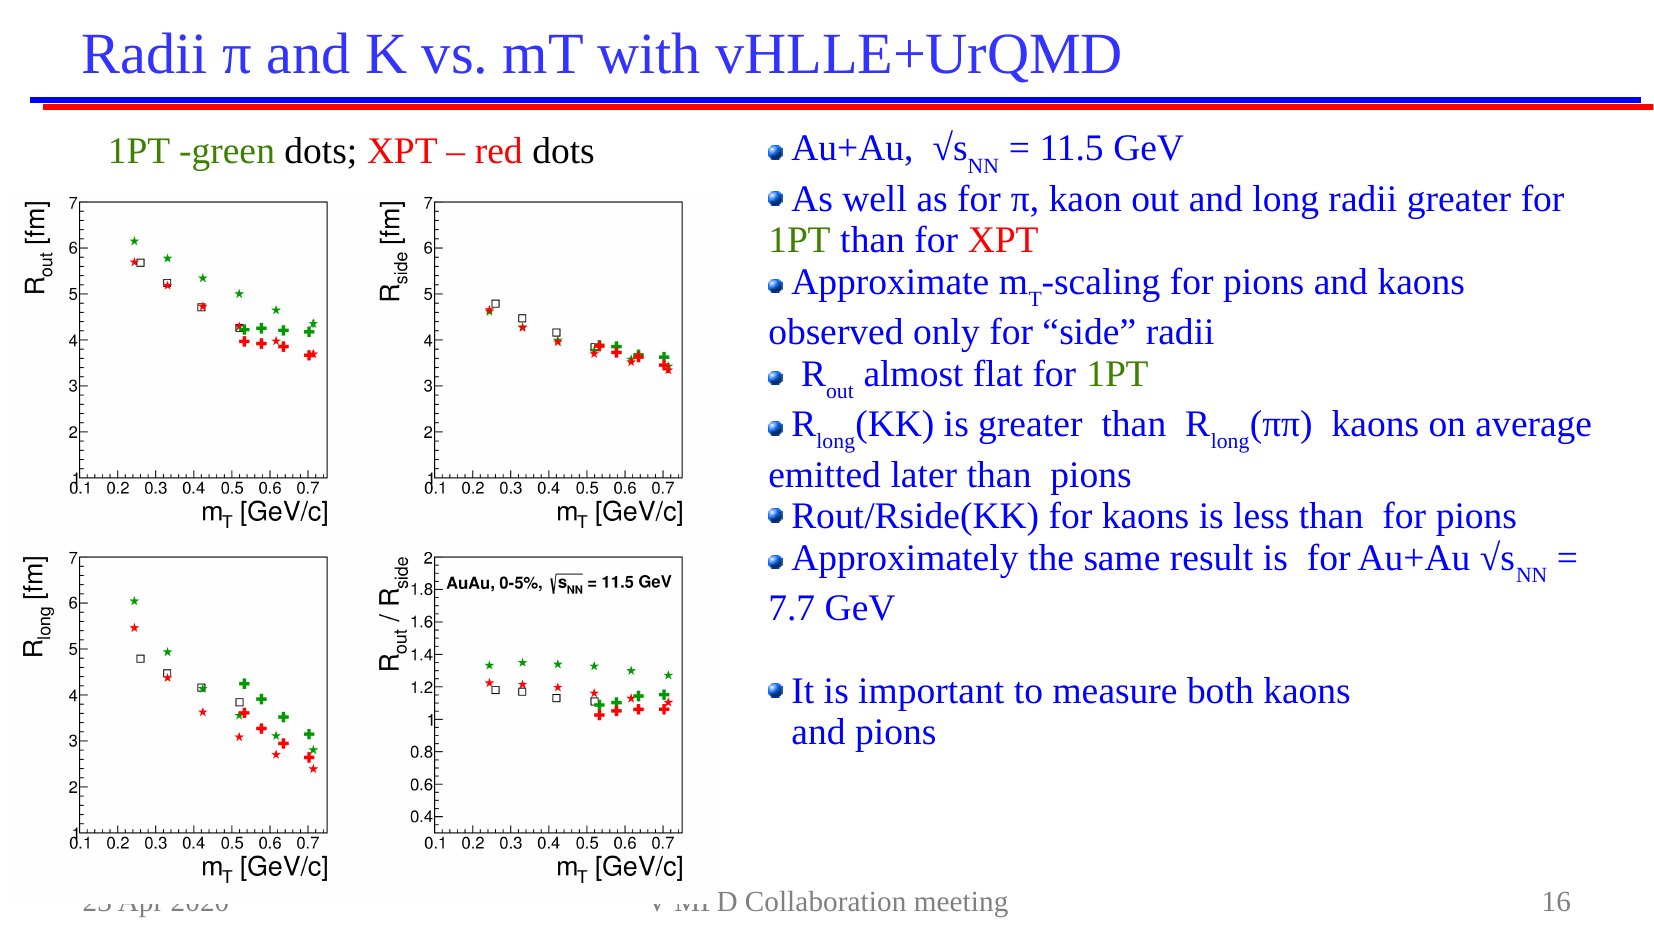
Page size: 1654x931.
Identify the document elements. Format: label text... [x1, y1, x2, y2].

title Radii π and K vs. mT with vHLLE+UrQMD [81, 7, 1570, 91]
text_box 1PT -green dots; XPT – red dots [93, 122, 610, 179]
picture [8, 194, 718, 904]
text_box Au+Au, √sNN = 11.5 GeV As well as for π, kaon out and long radii greater for 1PT than for XPT Approximate mT-scaling for pions and kaons observed only for “side” radii Rout almost flat for 1PT Rlong(KK) is greater than Rlong(ππ) kaons on average emitted later than pions Rout/Rside(KK) for kaons is less than for pions Approximately the same result is for Au+Au √sNN = 7.7 GeV It is important to measure both kaons and pions [753, 119, 1612, 931]
